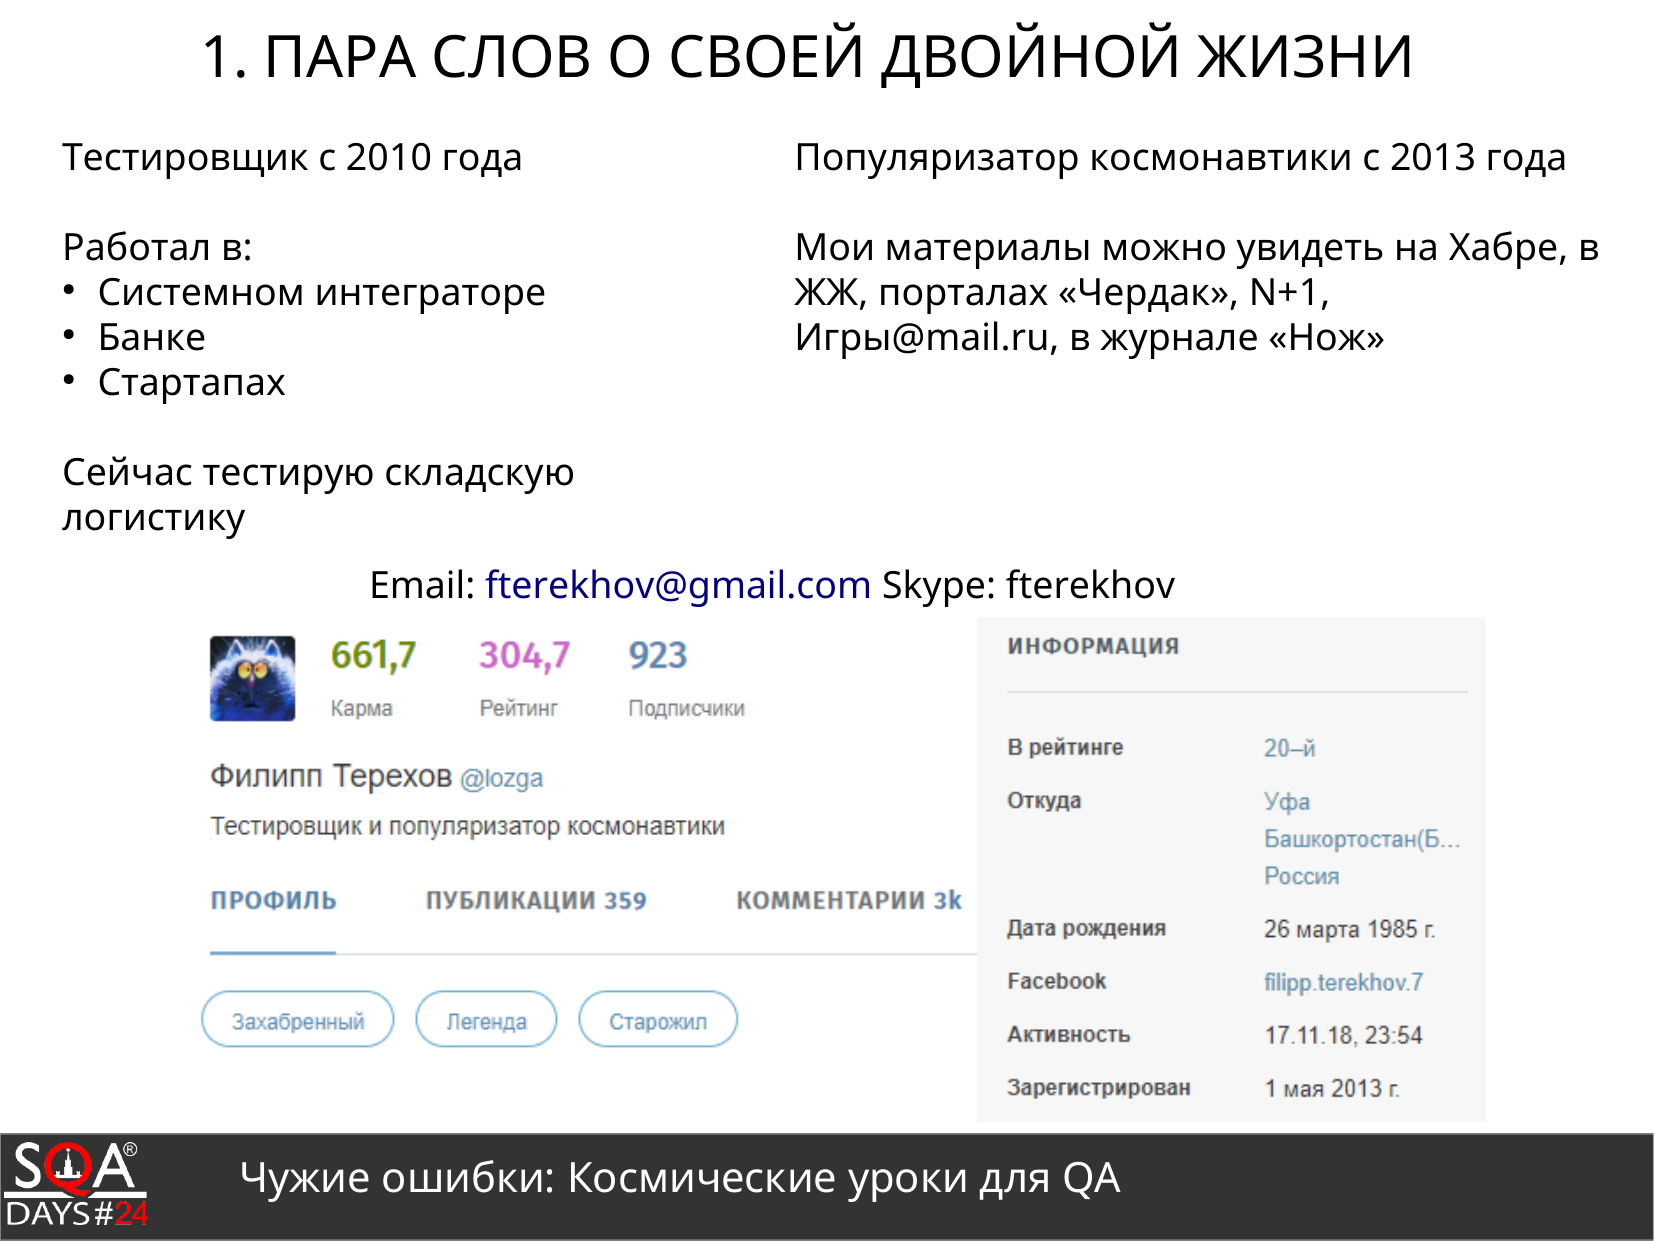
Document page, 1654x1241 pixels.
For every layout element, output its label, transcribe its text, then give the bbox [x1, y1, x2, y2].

text_box Email: fterekhov@gmail.com Skype: fterekhov [354, 553, 1288, 615]
text_box 1. ПАРА СЛОВ О СВОЕЙ ДВОЙНОЙ ЖИЗНИ [185, 11, 1469, 97]
picture [168, 617, 1486, 1123]
text_box Тестировщик с 2010 года Работал в: Системном интеграторе Банке Стартапах Сейчас тестирую складскую логистику [47, 125, 697, 591]
text_box Популяризатор космонавтики с 2013 года Мои материалы можно увидеть на Хабре, в ЖЖ, порталах «Чердак», N+1, Игры@mail.ru, в журнале «Нож» [779, 125, 1619, 456]
picture [4, 1142, 148, 1225]
text_box [0, 1133, 1654, 1241]
text_box Чужие ошибки: Космические уроки для QA [224, 1145, 1607, 1229]
